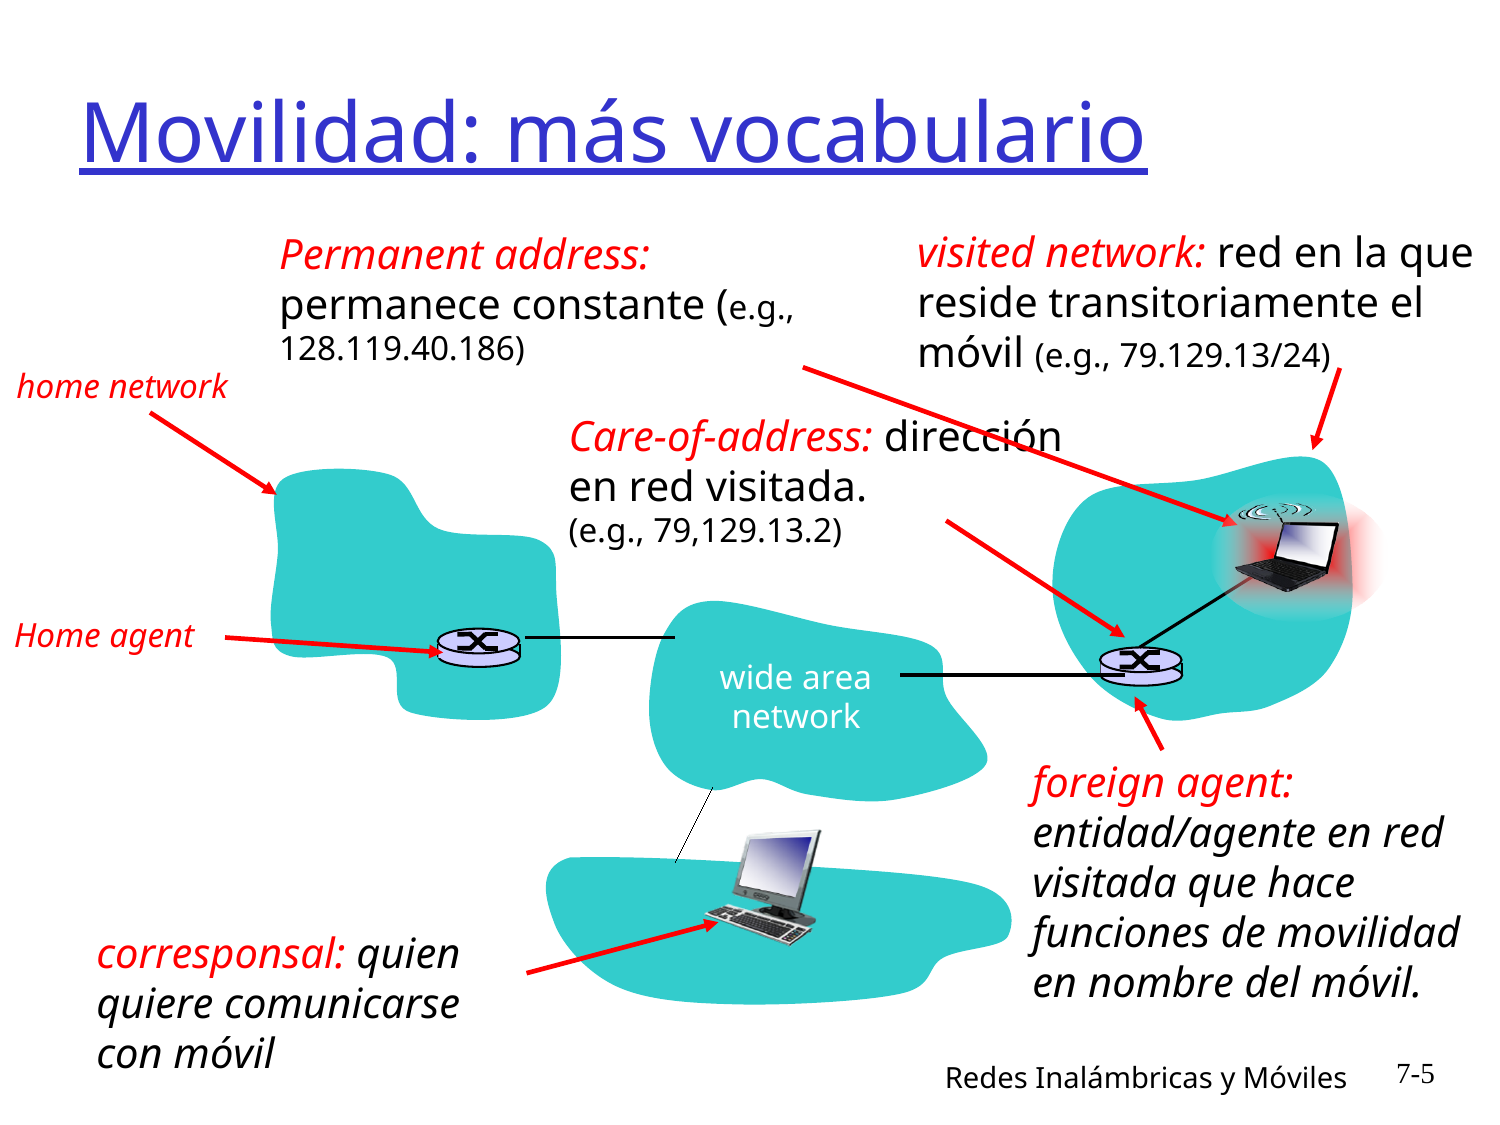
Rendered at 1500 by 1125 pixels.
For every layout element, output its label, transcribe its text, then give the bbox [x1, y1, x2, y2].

text_box wide area network [677, 648, 915, 744]
text_box Care-of-address: dirección en red visitada. (e.g., 79,129.13.2) [906, 401, 1102, 472]
text_box home network [1, 357, 308, 413]
text_box visited network: red en la que reside transitoriamente el móvil (e.g., 79.129.13/24) [902, 218, 1500, 384]
text_box [581, 867, 1012, 1005]
text_box corresponsal: quien quiere comunicarse con móvil [81, 919, 533, 1086]
text_box [1052, 456, 1389, 721]
text_box Care-of-address: dirección en red visitada. (e.g., 79,129.13.2) [553, 401, 1102, 558]
text_box [649, 600, 988, 802]
title Movilidad: más vocabulario [64, 36, 1340, 224]
text_box foreign agent: entidad/agente en red visitada que hace funciones de movilidad en nombre del móvil. [1017, 748, 1500, 1014]
text_box Permanent address: permanece constante (e.g., 128.119.40.186) [264, 219, 867, 376]
picture [675, 824, 824, 955]
text_box Home agent [0, 606, 263, 662]
text_box [545, 857, 675, 957]
text_box [270, 468, 562, 720]
picture [1235, 501, 1339, 592]
